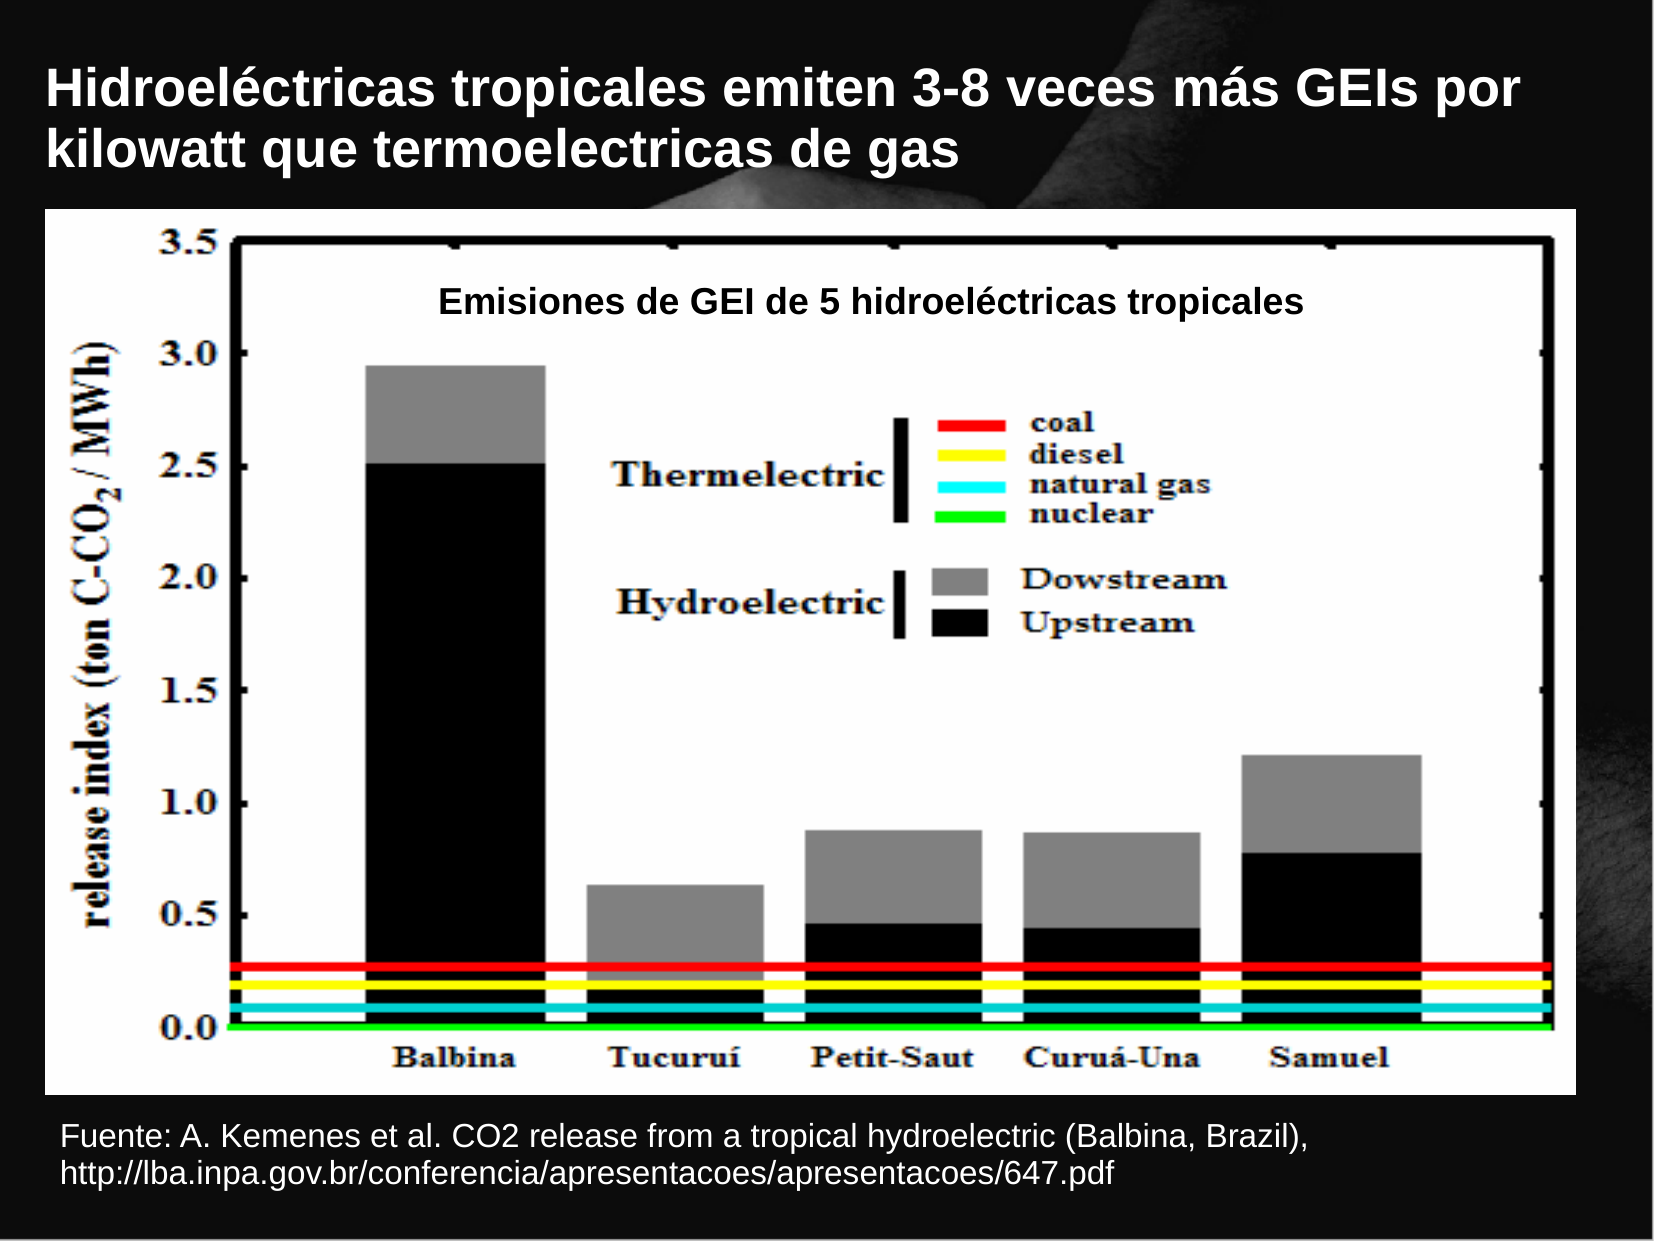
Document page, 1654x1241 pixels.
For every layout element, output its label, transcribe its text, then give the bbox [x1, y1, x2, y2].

text_box Fuente: A. Kemenes et al. CO2 release from a tropical hydroelectric (Balbina, Brazil), http://lba.inpa.gov.br/conferencia/apresentacoes/apresentacoes/647.pdf [45, 1110, 1621, 1216]
title Hidroeléctricas tropicales emiten 3-8 veces más GEIs por kilowatt que termoelectricas de gas [45, 26, 1621, 211]
text_box Emisiones de GEI de 5 hidroeléctricas tropicales [423, 273, 1321, 331]
picture [0, 0, 1654, 1241]
